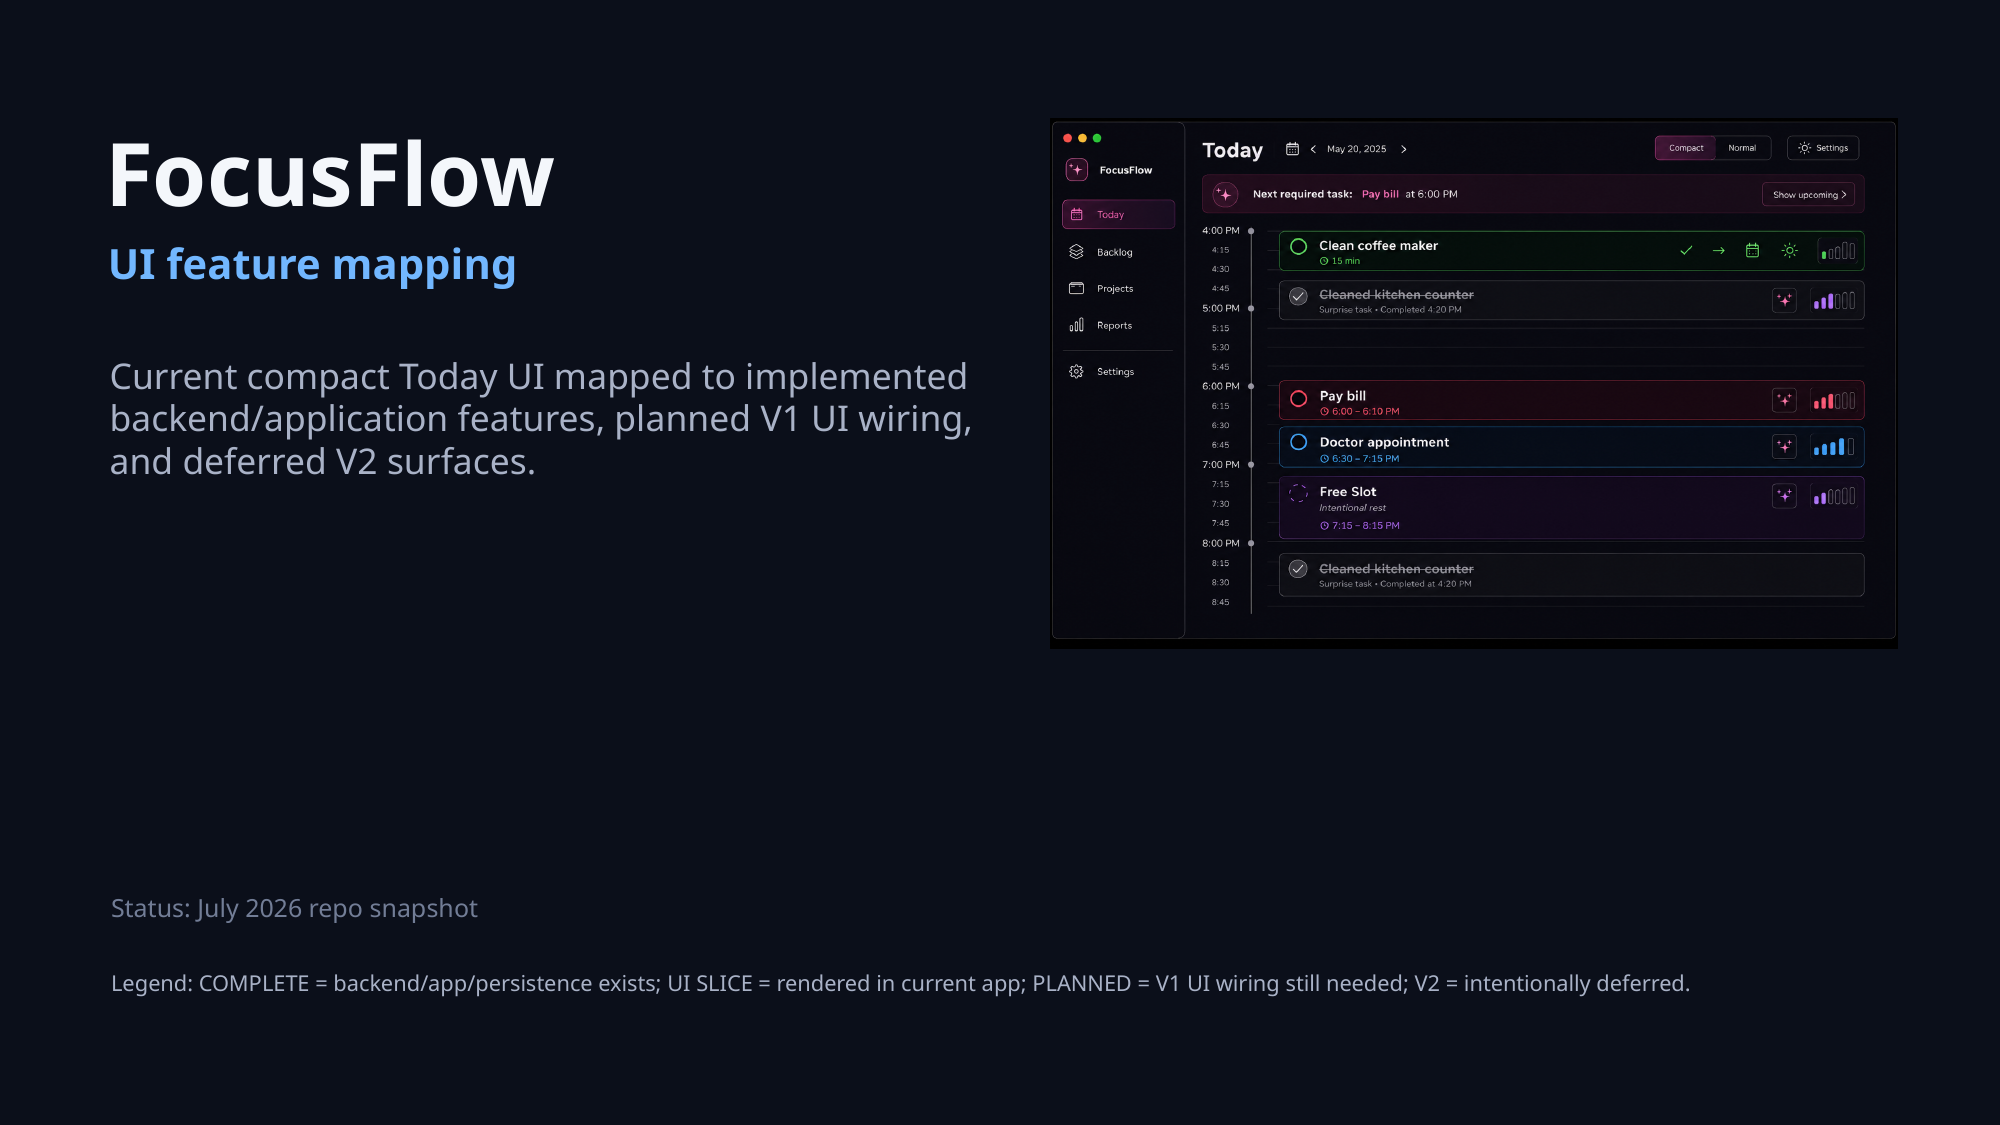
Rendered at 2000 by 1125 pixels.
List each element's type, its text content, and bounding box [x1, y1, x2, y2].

text_box FocusFlow [104, 123, 855, 221]
text_box Current compact Today UI mapped to implemented backend/application features, planned V1 UI wiring, and deferred V2 surfaces. [109, 338, 987, 497]
text_box Status: July 2026 repo snapshot [110, 884, 621, 930]
text_box Legend: COMPLETE = backend/app/persistence exists; UI SLICE = rendered in current app; PLANNED = V1 UI wiring still needed; V2 = intentionally deferred. [110, 941, 1746, 1025]
text_box UI feature mapping [107, 229, 993, 297]
picture [1050, 118, 1898, 649]
